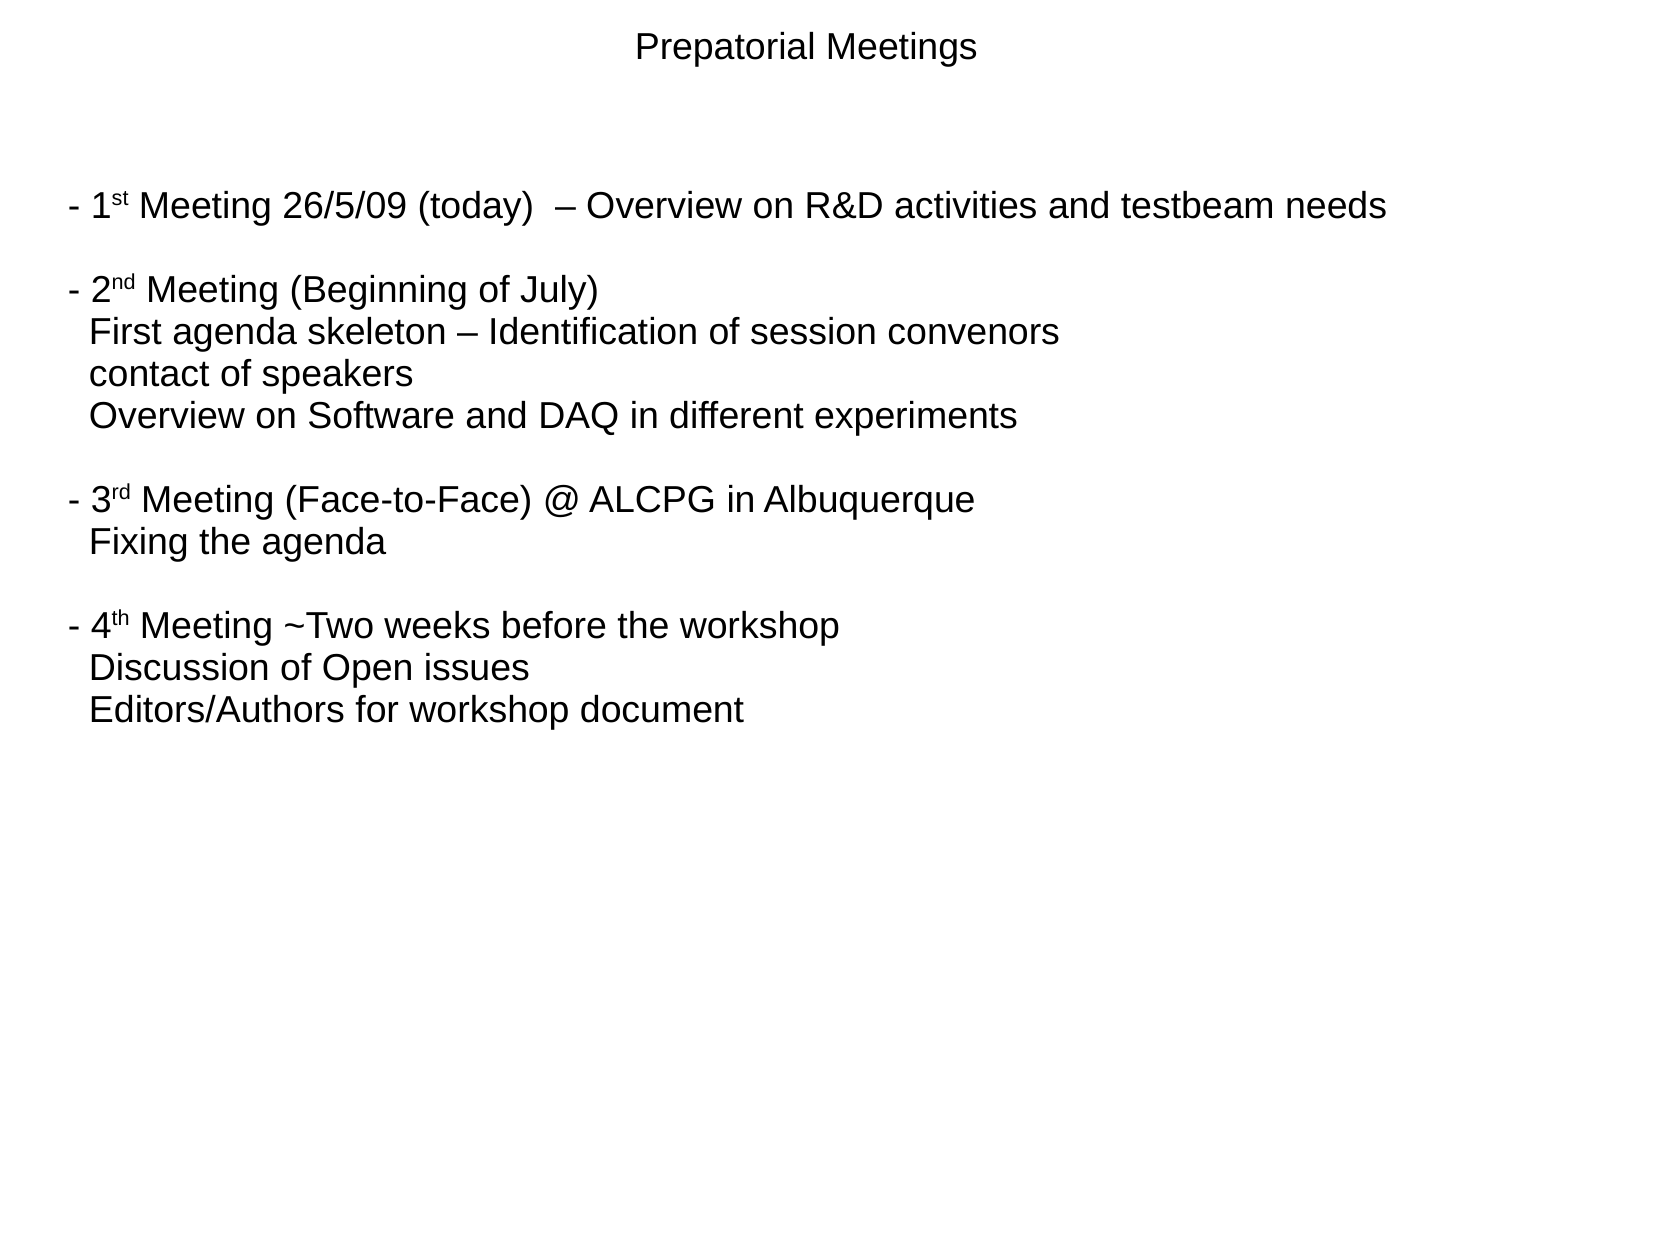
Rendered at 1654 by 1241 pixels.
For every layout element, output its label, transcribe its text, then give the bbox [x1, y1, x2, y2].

text_box - 1st Meeting 26/5/09 (today) – Overview on R&D activities and testbeam needs - 2nd Meeting (Beginning of July) First agenda skeleton – Identification of session convenors contact of speakers Overview on Software and DAQ in different experiments - 3rd Meeting (Face-to-Face) @ ALCPG in Albuquerque Fixing the agenda - 4th Meeting ~Two weeks before the workshop Discussion of Open issues Editors/Authors for workshop document [53, 177, 1405, 744]
text_box Prepatorial Meetings [620, 18, 994, 75]
